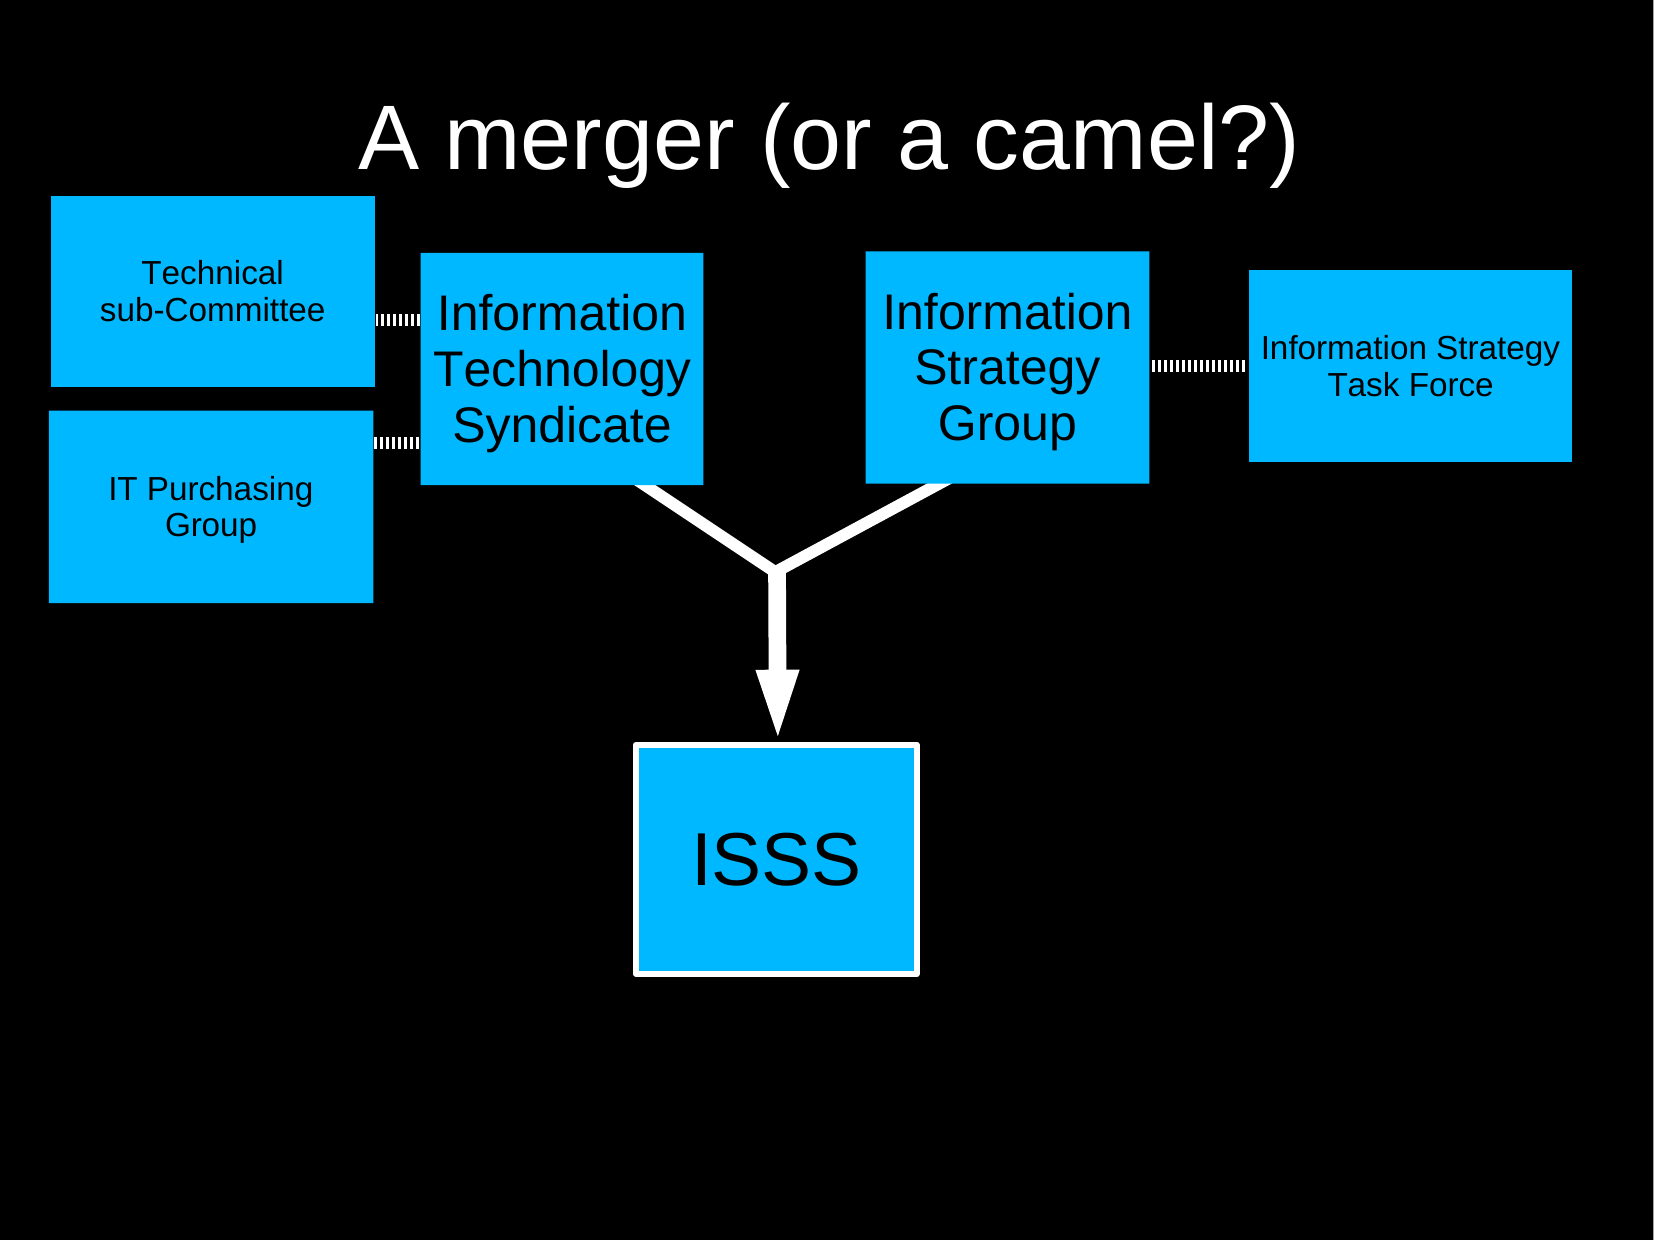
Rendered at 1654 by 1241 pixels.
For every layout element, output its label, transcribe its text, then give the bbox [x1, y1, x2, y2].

text_box Technical sub-Committee [50, 195, 376, 388]
text_box Information Technology Syndicate [420, 252, 704, 486]
text_box IT Purchasing Group [48, 410, 374, 604]
text_box ISSS [635, 744, 917, 974]
title A merger (or a camel?) [123, 34, 1536, 242]
text_box Information Strategy Task Force [1248, 269, 1573, 463]
text_box Information Strategy Group [865, 251, 1150, 484]
